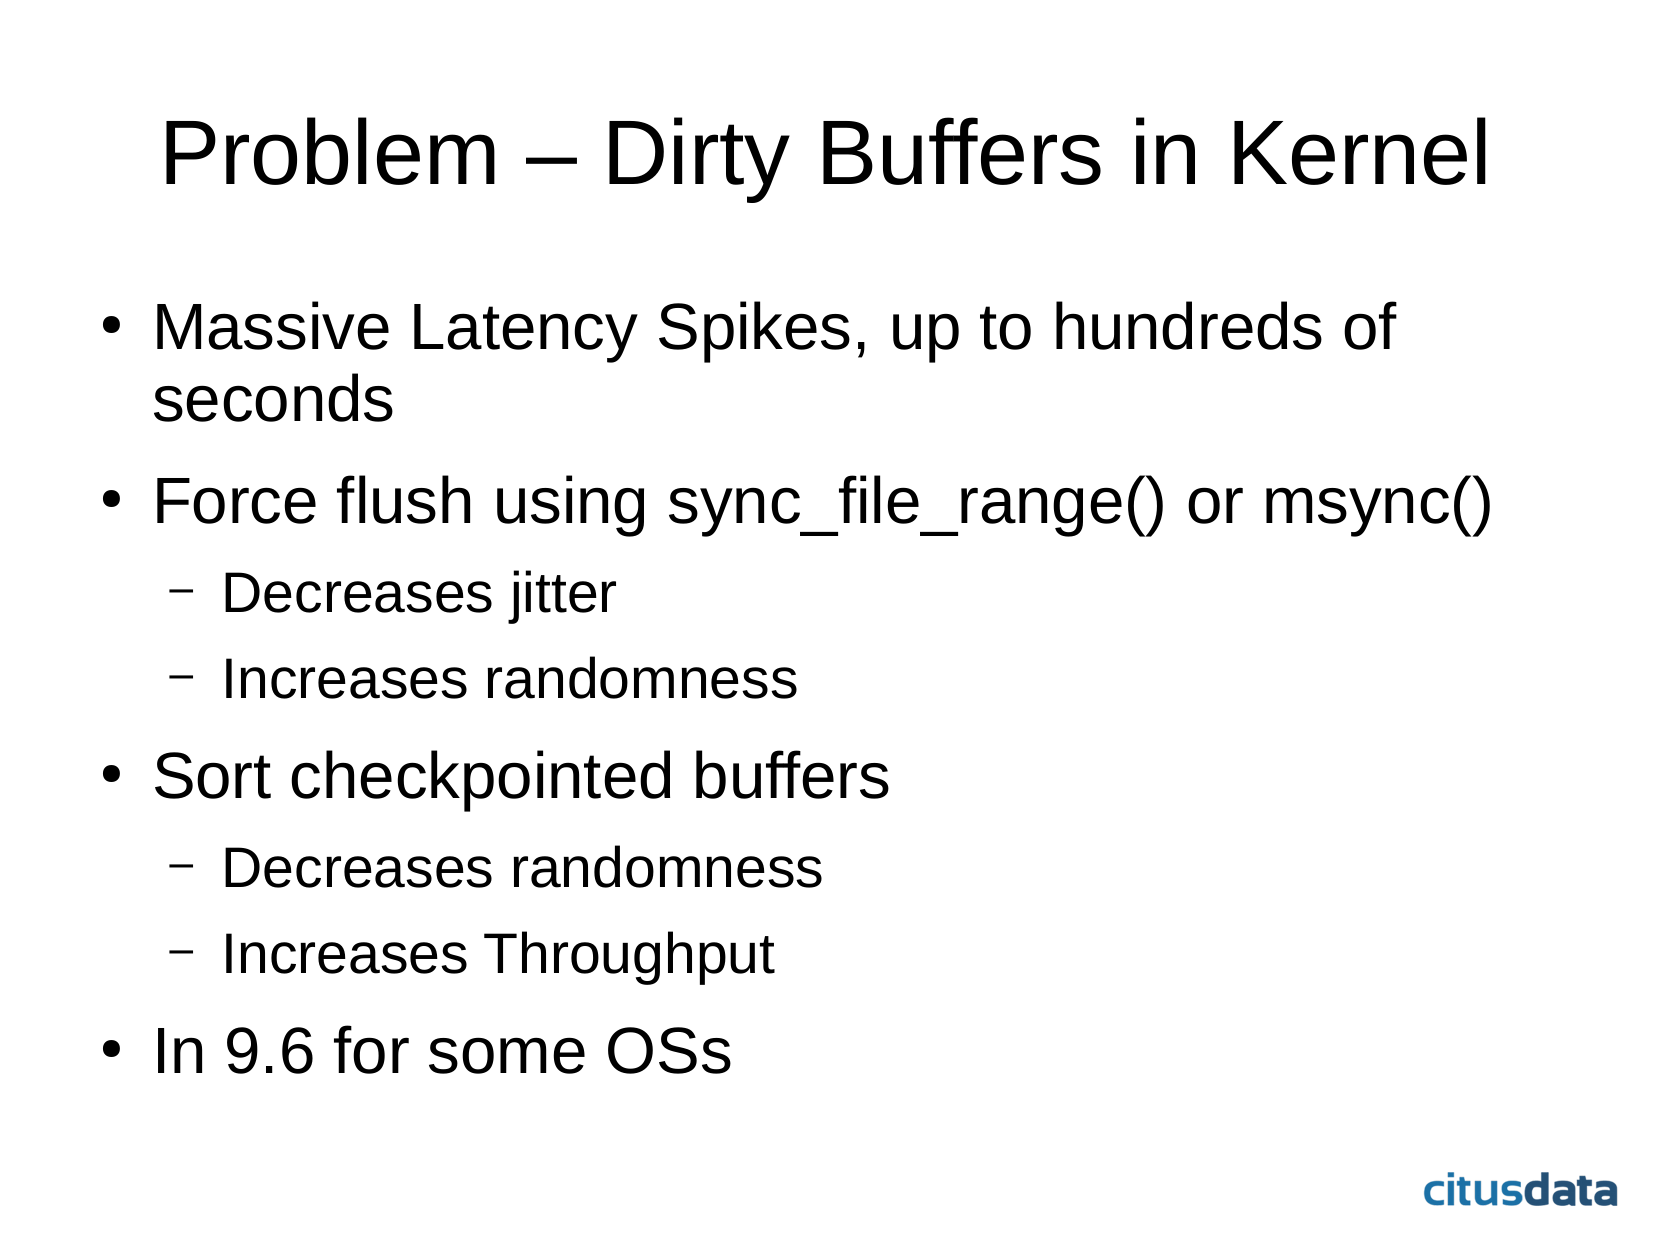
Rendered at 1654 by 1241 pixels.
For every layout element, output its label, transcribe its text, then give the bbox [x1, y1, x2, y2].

picture [1420, 1167, 1622, 1209]
title Problem – Dirty Buffers in Kernel [82, 49, 1571, 257]
list Massive Latency Spikes, up to hundreds of seconds Force flush using sync_file_range() or msync() Decreases jitter Increases randomness Sort checkpointed buffers Decreases randomness Increases Throughput In 9.6 for some OSs [82, 290, 1571, 1096]
